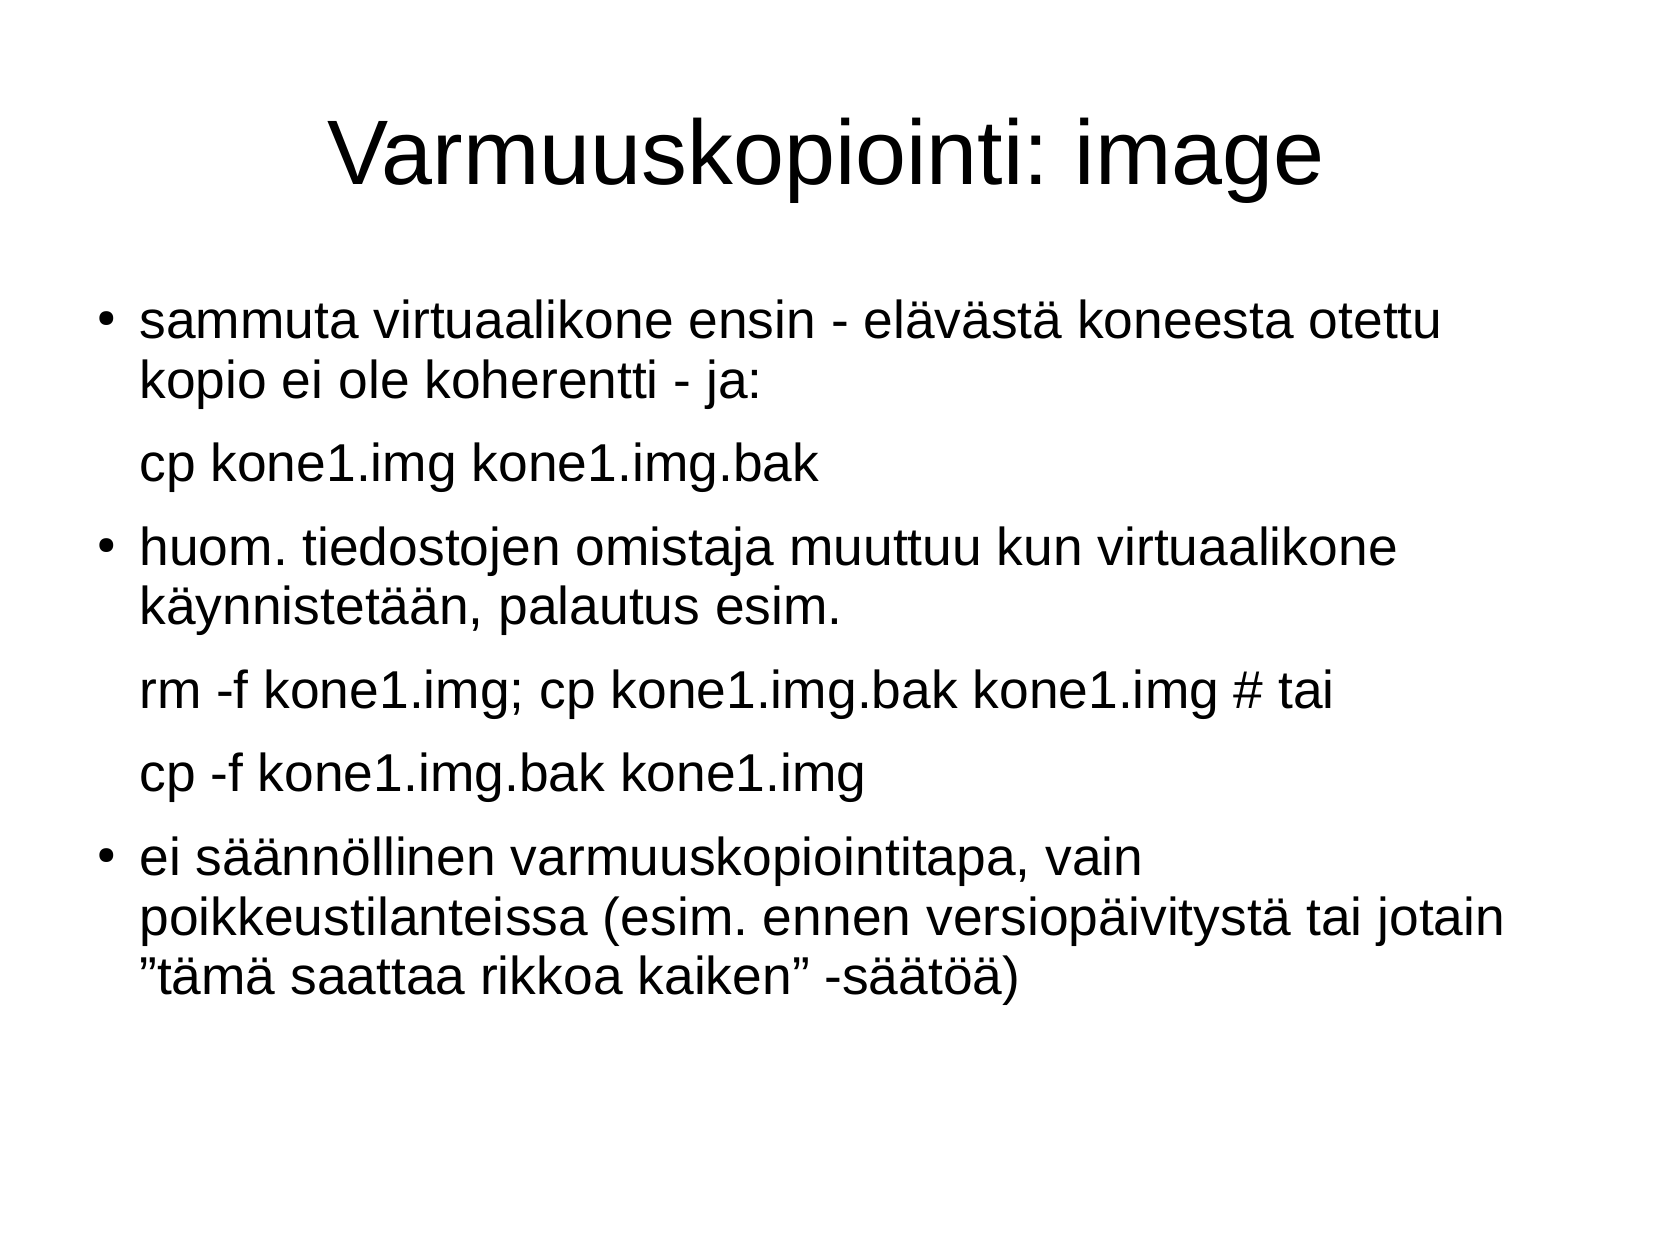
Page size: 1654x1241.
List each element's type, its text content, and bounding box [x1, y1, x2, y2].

title Varmuuskopiointi: image [82, 49, 1571, 257]
list sammuta virtuaalikone ensin - elävästä koneesta otettu kopio ei ole koherentti - ja: cp kone1.img kone1.img.bak huom. tiedostojen omistaja muuttuu kun virtuaalikone käynnistetään, palautus esim. rm -f kone1.img; cp kone1.img.bak kone1.img # tai cp -f kone1.img.bak kone1.img ei säännöllinen varmuuskopiointitapa, vain poikkeustilanteissa (esim. ennen versiopäivitystä tai jotain ”tämä saattaa rikkoa kaiken” -säätöä) [82, 290, 1571, 1010]
